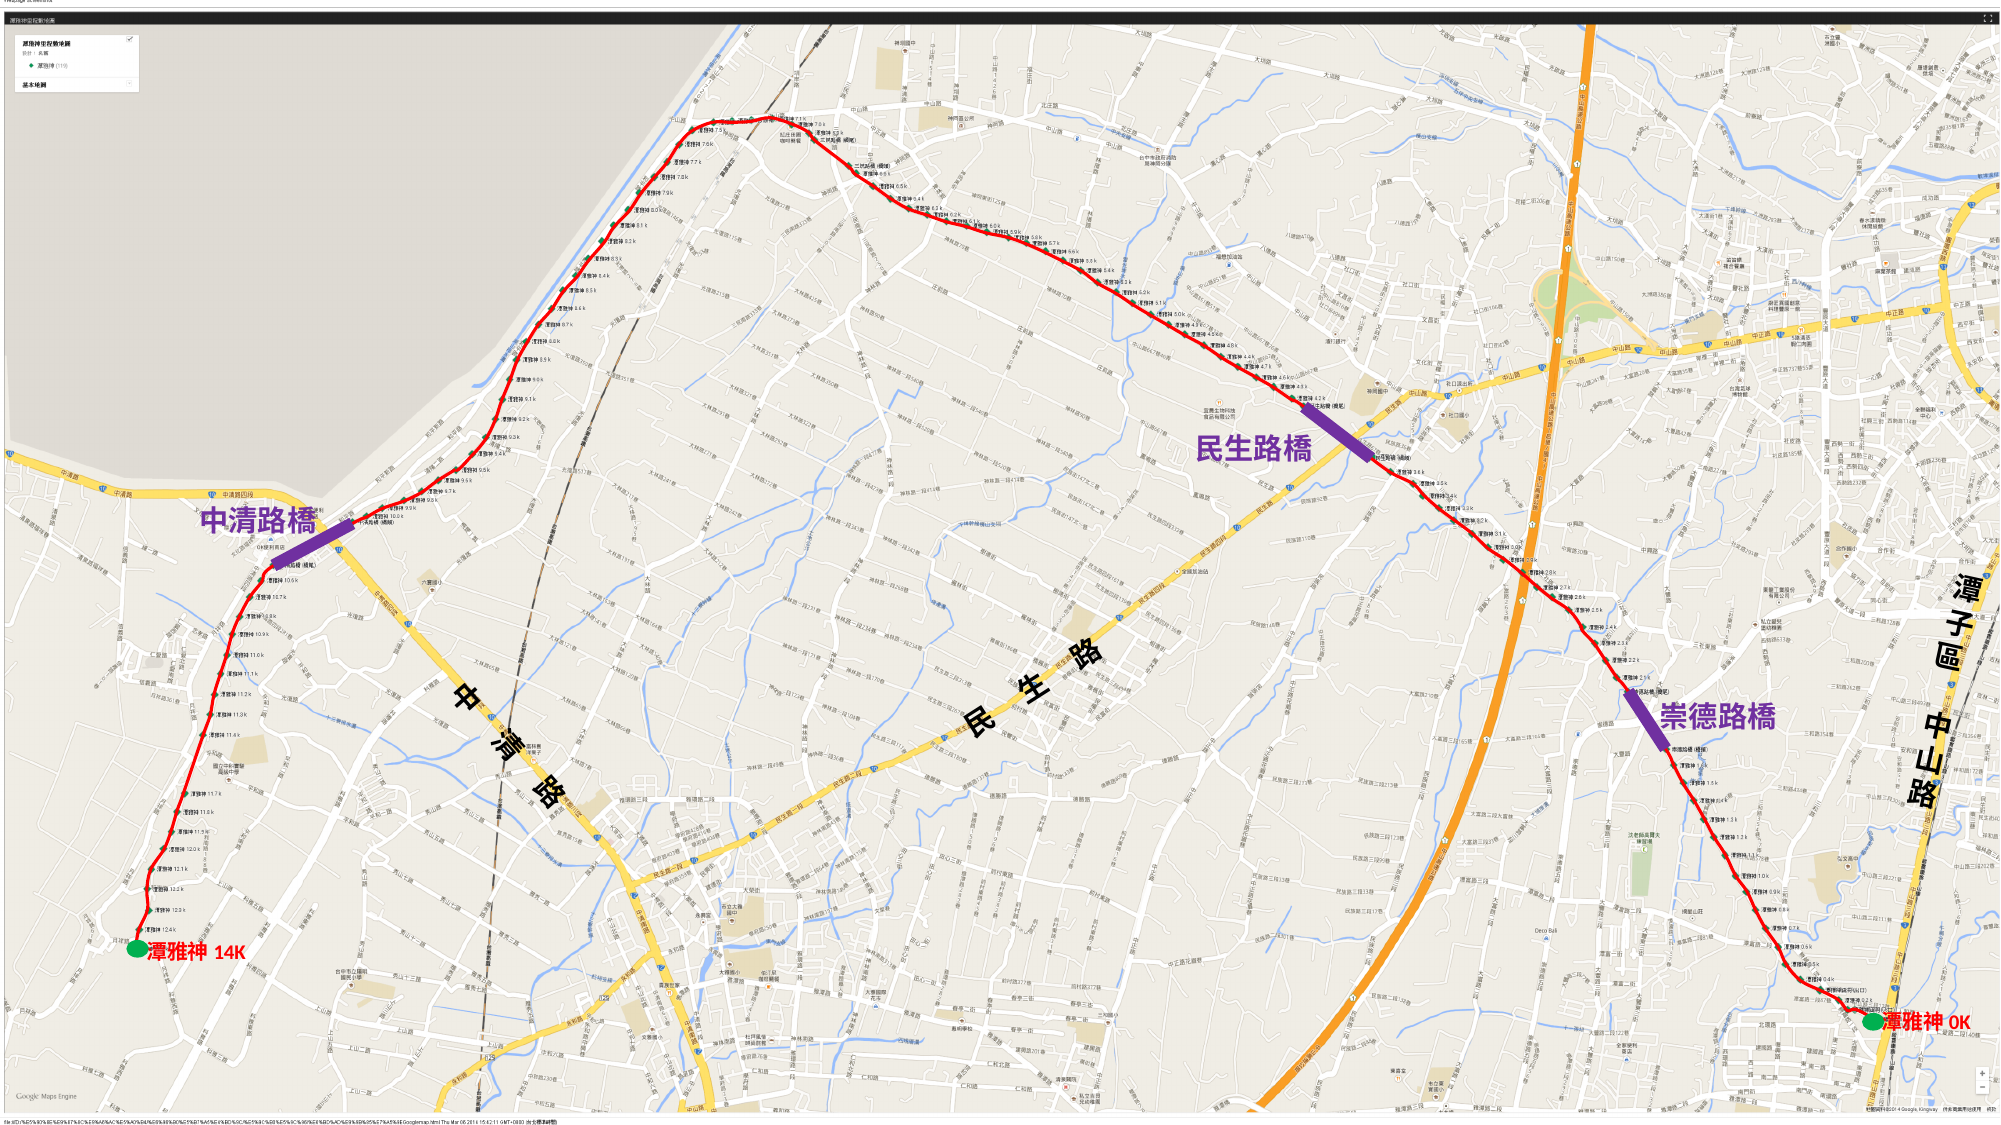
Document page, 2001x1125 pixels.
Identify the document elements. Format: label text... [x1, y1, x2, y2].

text_box 中 清 路 [335, 554, 682, 936]
text_box 民 生 路 [673, 473, 1392, 928]
text_box 潭雅神0K [1857, 1001, 1995, 1042]
text_box 潭 子 區 中 山 路 [1855, 557, 2000, 962]
text_box [1863, 1013, 1884, 1030]
text_box 潭雅神14K [127, 931, 265, 971]
text_box 崇德路橋 [1605, 691, 1831, 741]
text_box [127, 940, 148, 957]
text_box 中清路橋 [120, 494, 396, 545]
picture [0, 0, 2000, 1125]
text_box 民生路橋 [1109, 423, 1399, 473]
